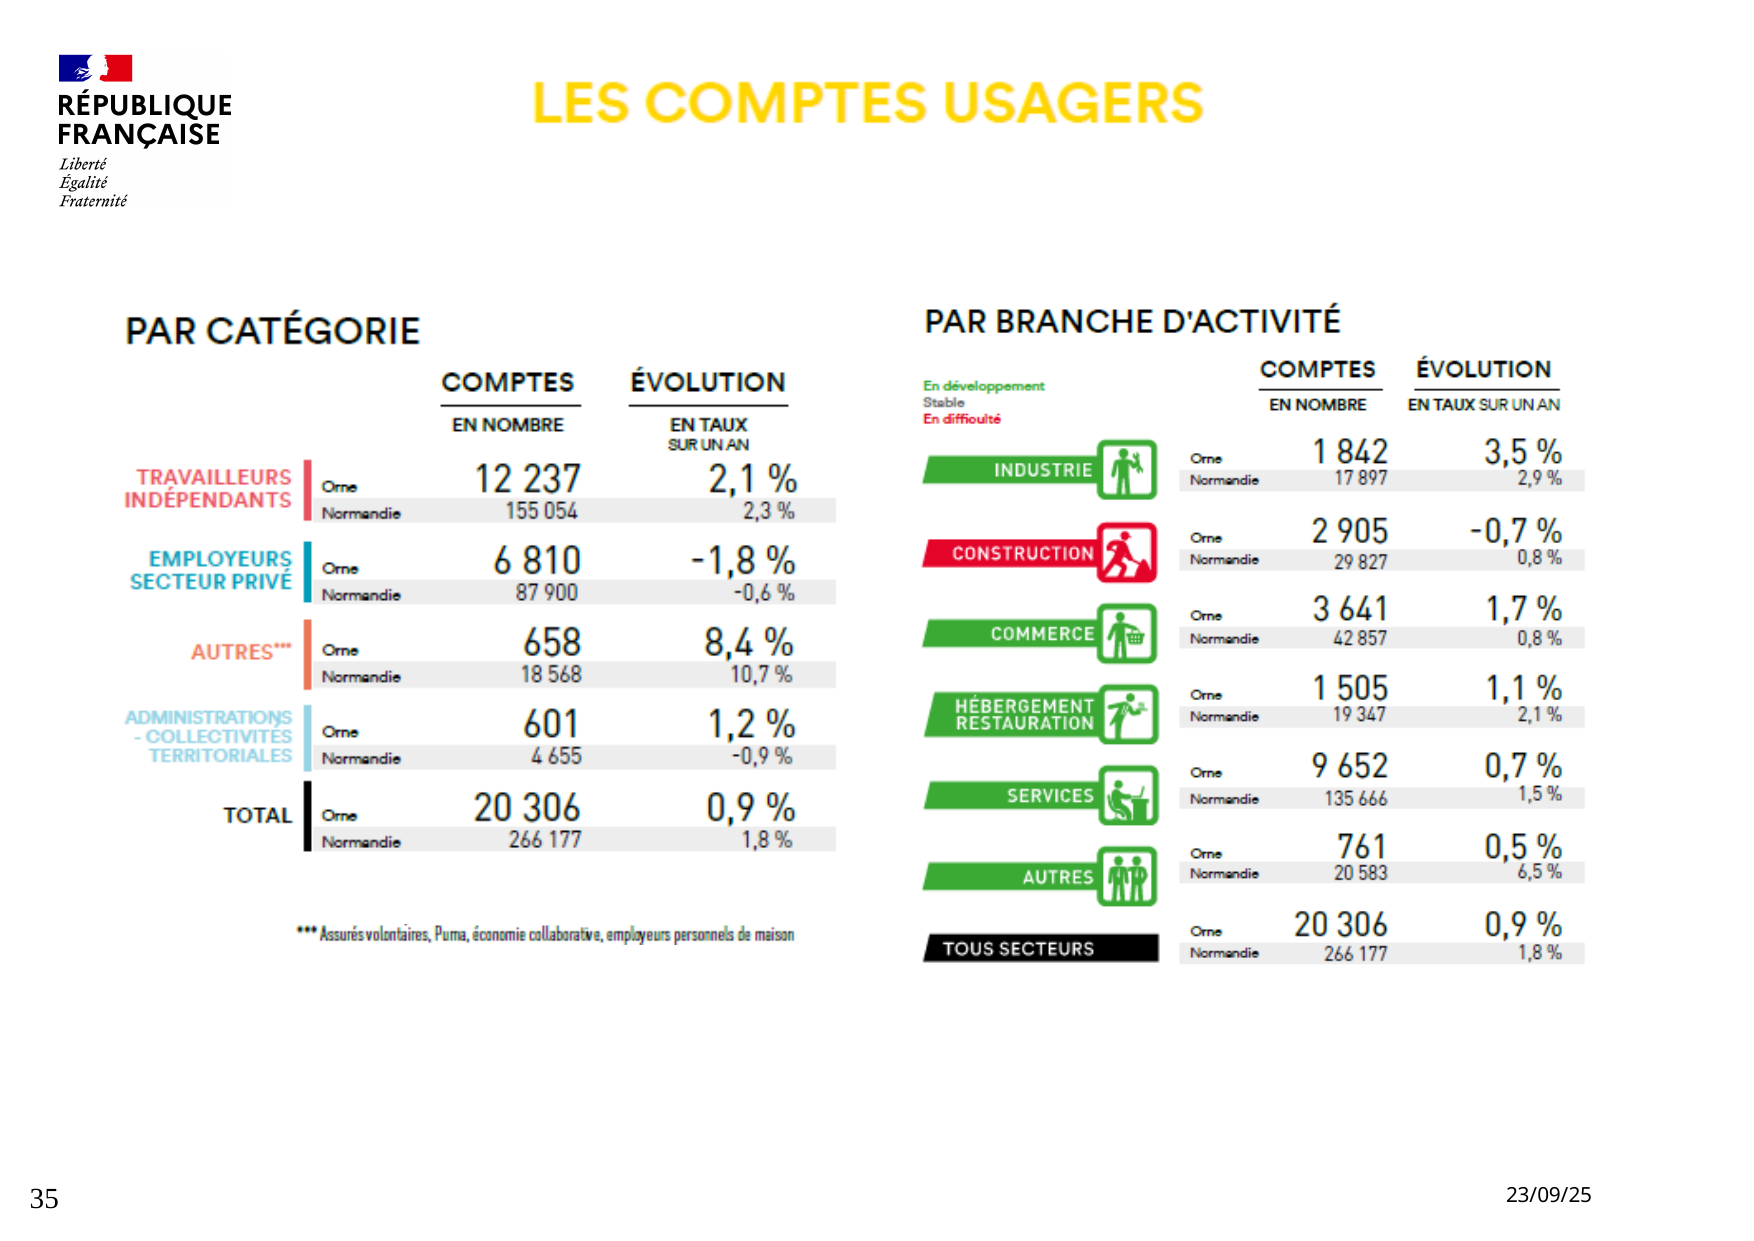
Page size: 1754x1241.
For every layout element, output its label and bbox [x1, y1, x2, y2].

picture [501, 49, 1226, 148]
text_box [29, 1179, 173, 1211]
picture [915, 295, 1595, 987]
picture [118, 295, 844, 886]
picture [295, 924, 798, 945]
